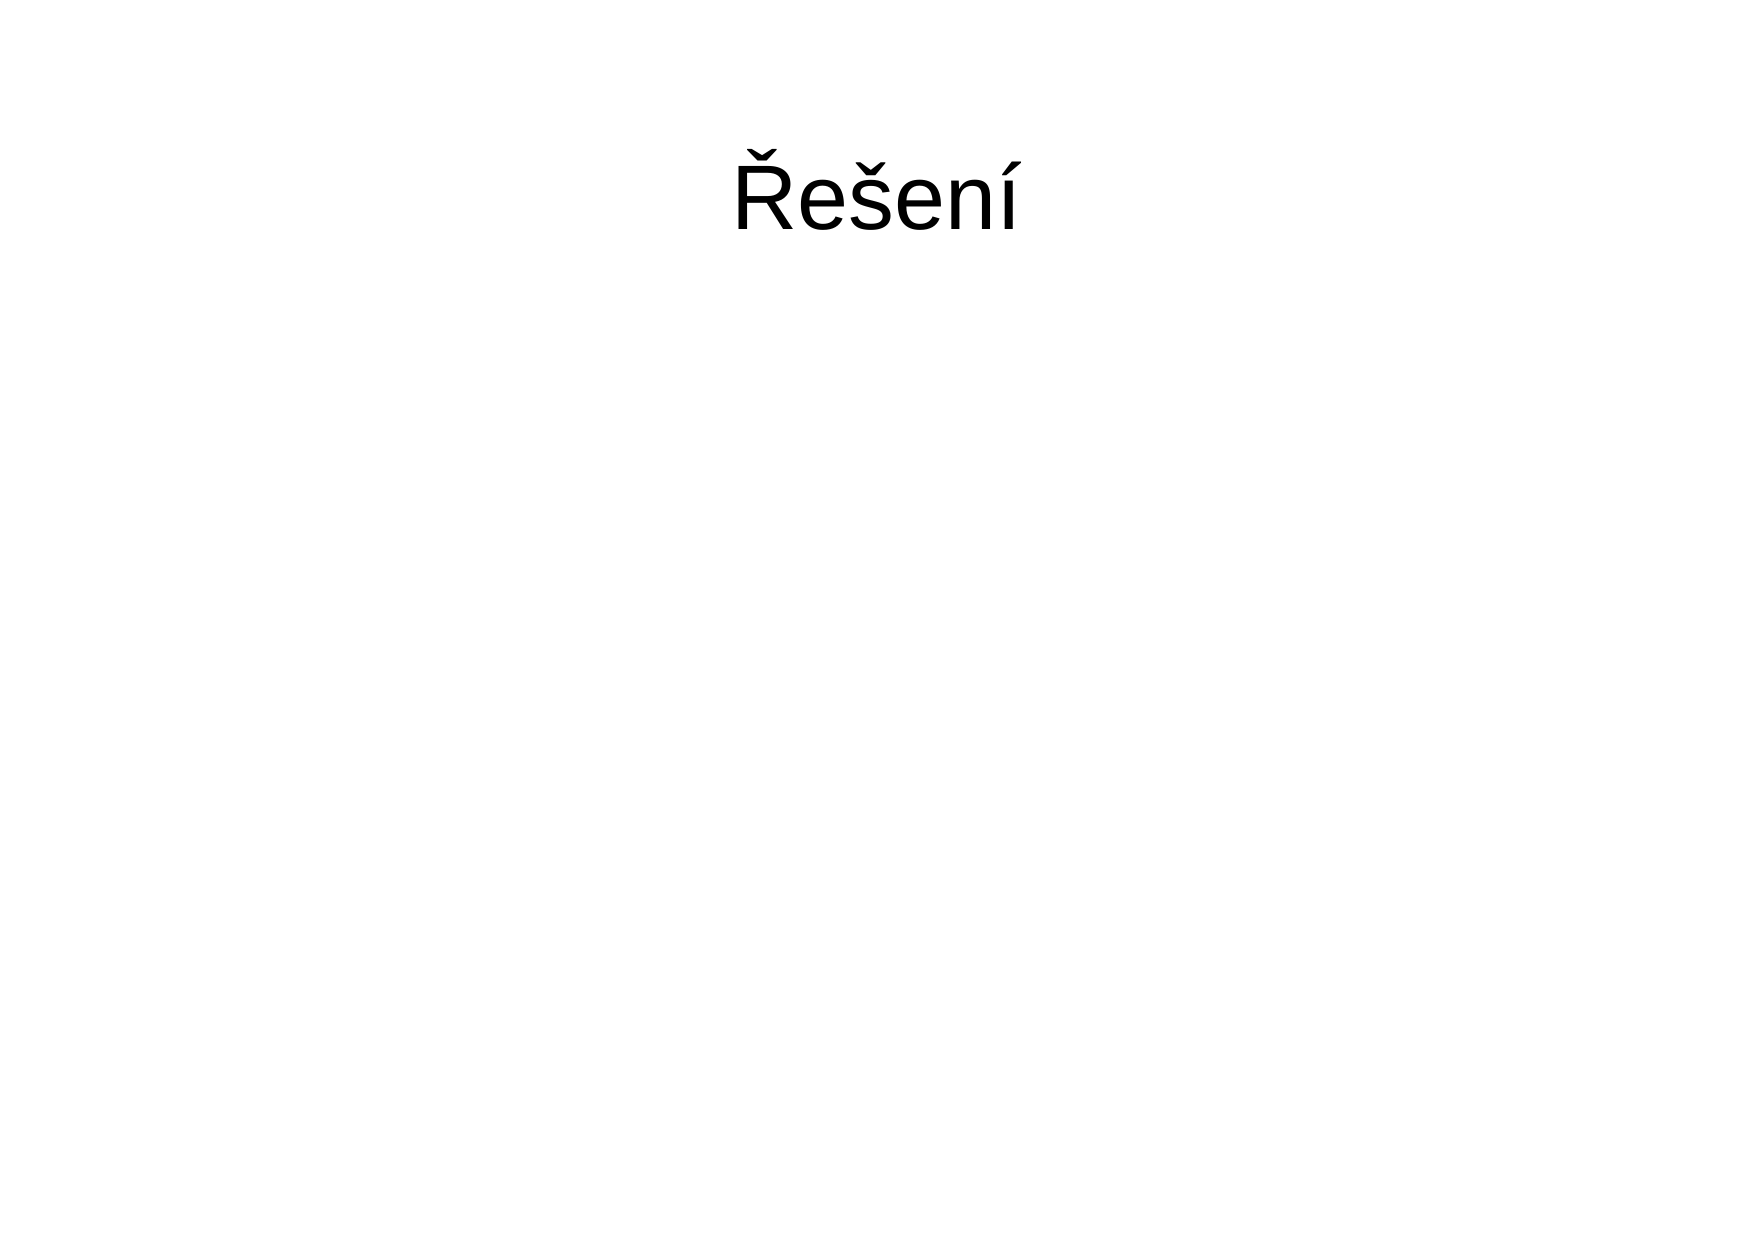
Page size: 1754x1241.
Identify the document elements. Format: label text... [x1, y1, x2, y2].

title Řešení [140, 103, 1614, 292]
